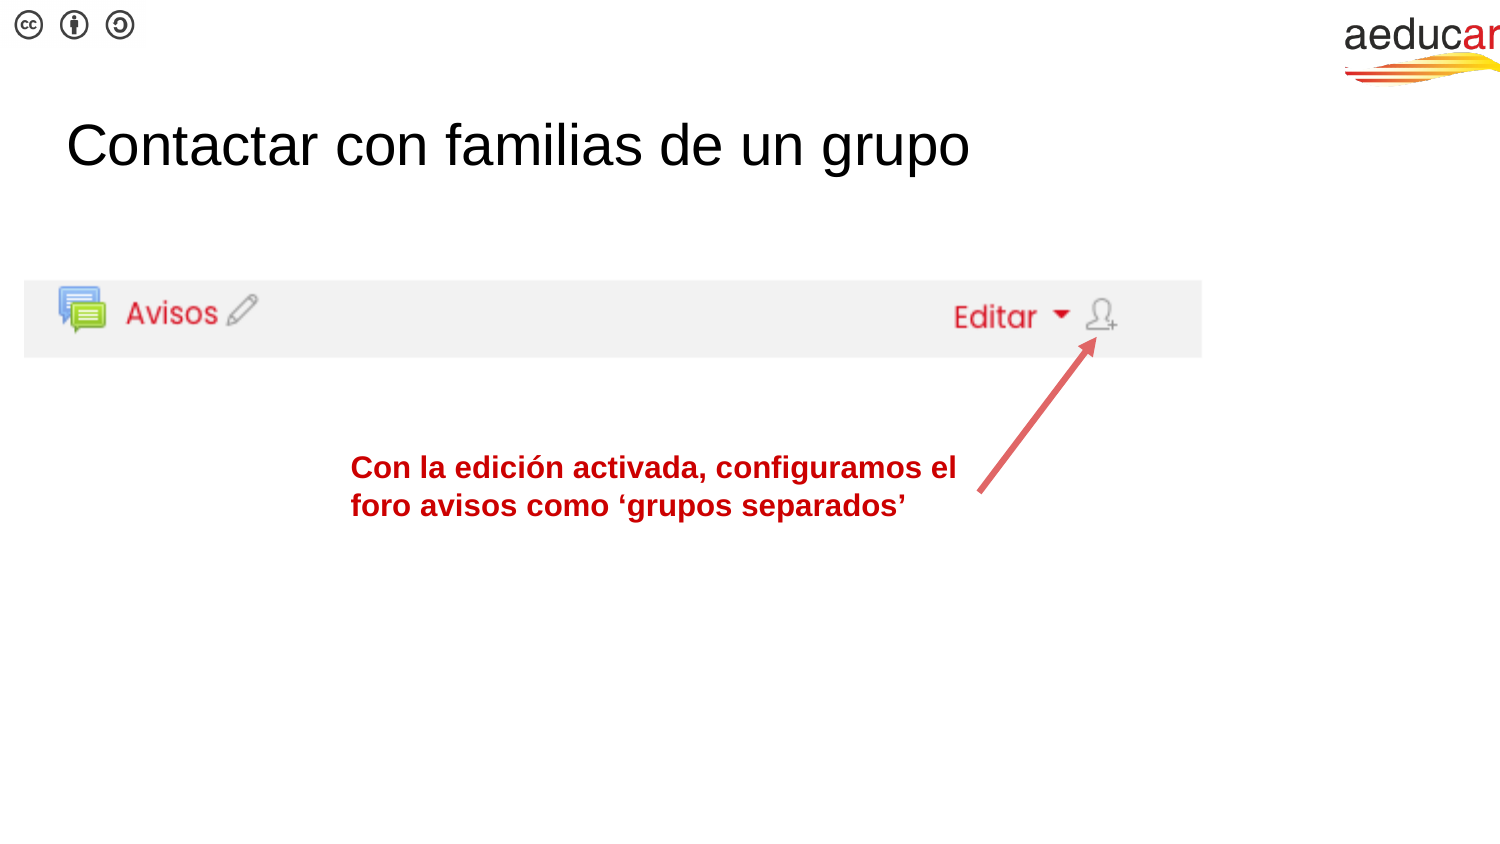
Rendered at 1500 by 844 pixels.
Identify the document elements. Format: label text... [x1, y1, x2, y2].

text_box Con la edición activada, configuramos el foro avisos como ‘grupos separados’ [335, 432, 980, 553]
picture [24, 255, 1214, 376]
picture [1344, 0, 1500, 104]
title Contactar con familias de un grupo [51, 92, 1449, 231]
picture [0, 0, 146, 48]
